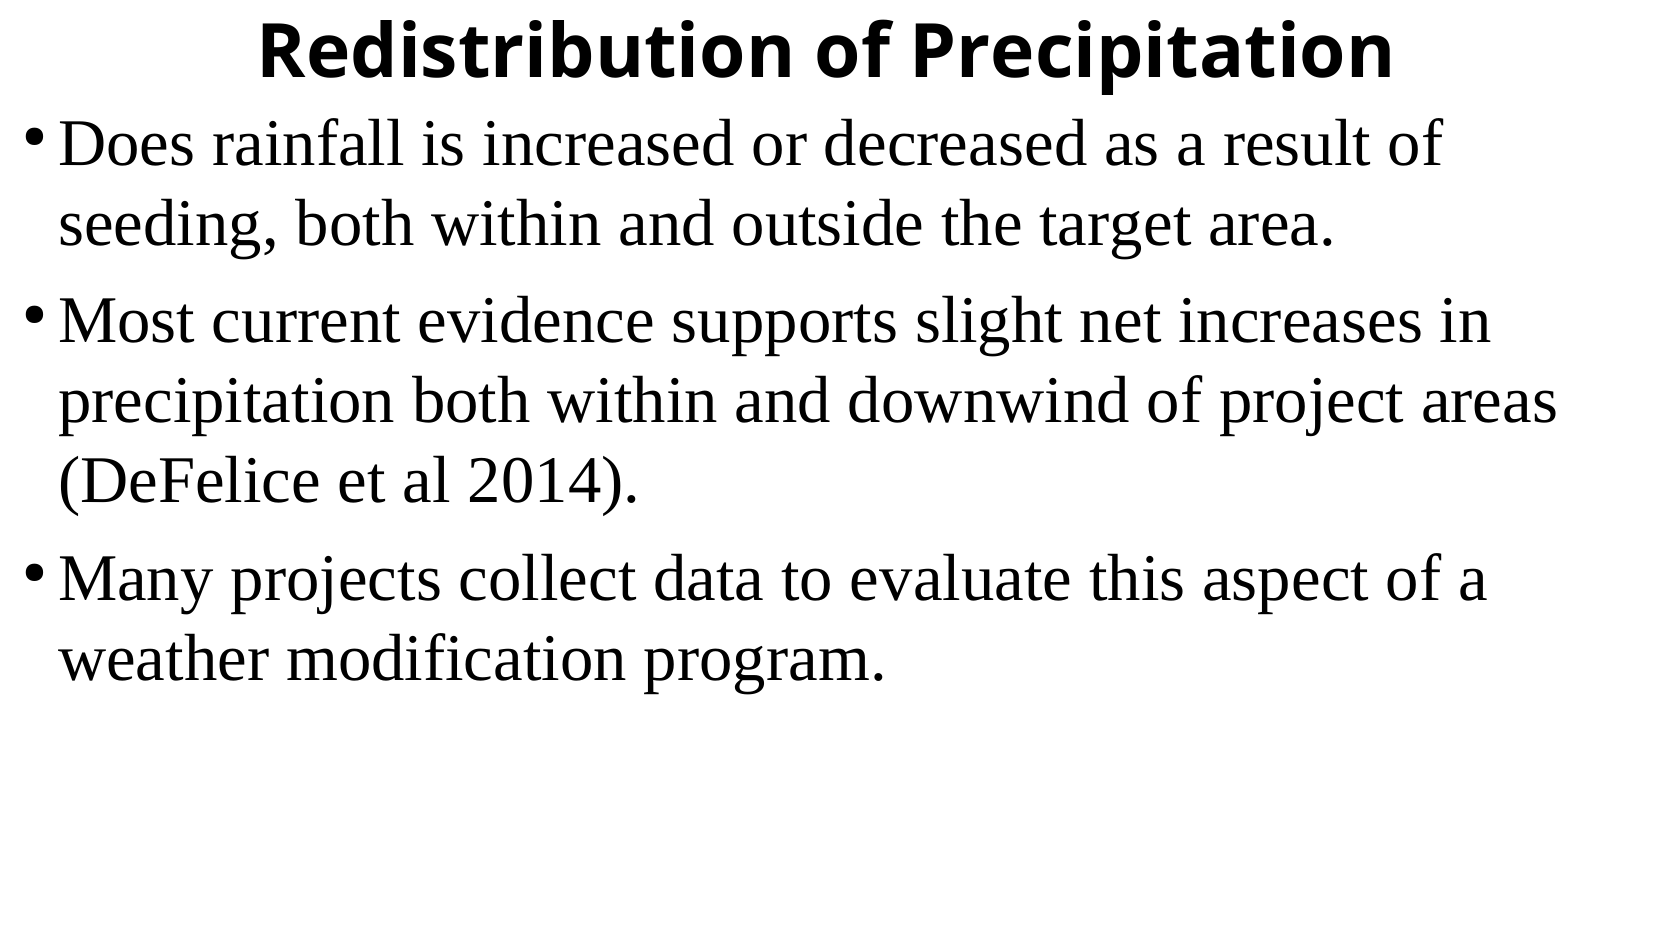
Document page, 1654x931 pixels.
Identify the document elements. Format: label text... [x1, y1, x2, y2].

text_box Does rainfall is increased or decreased as a result of seeding, both within and outside the target area. Most current evidence supports slight net increases in precipitation both within and downwind of project areas (DeFelice et al 2014). Many projects collect data to evaluate this aspect of a weather modification program. [7, 90, 1654, 898]
title Redistribution of Precipitation [0, 0, 1654, 106]
